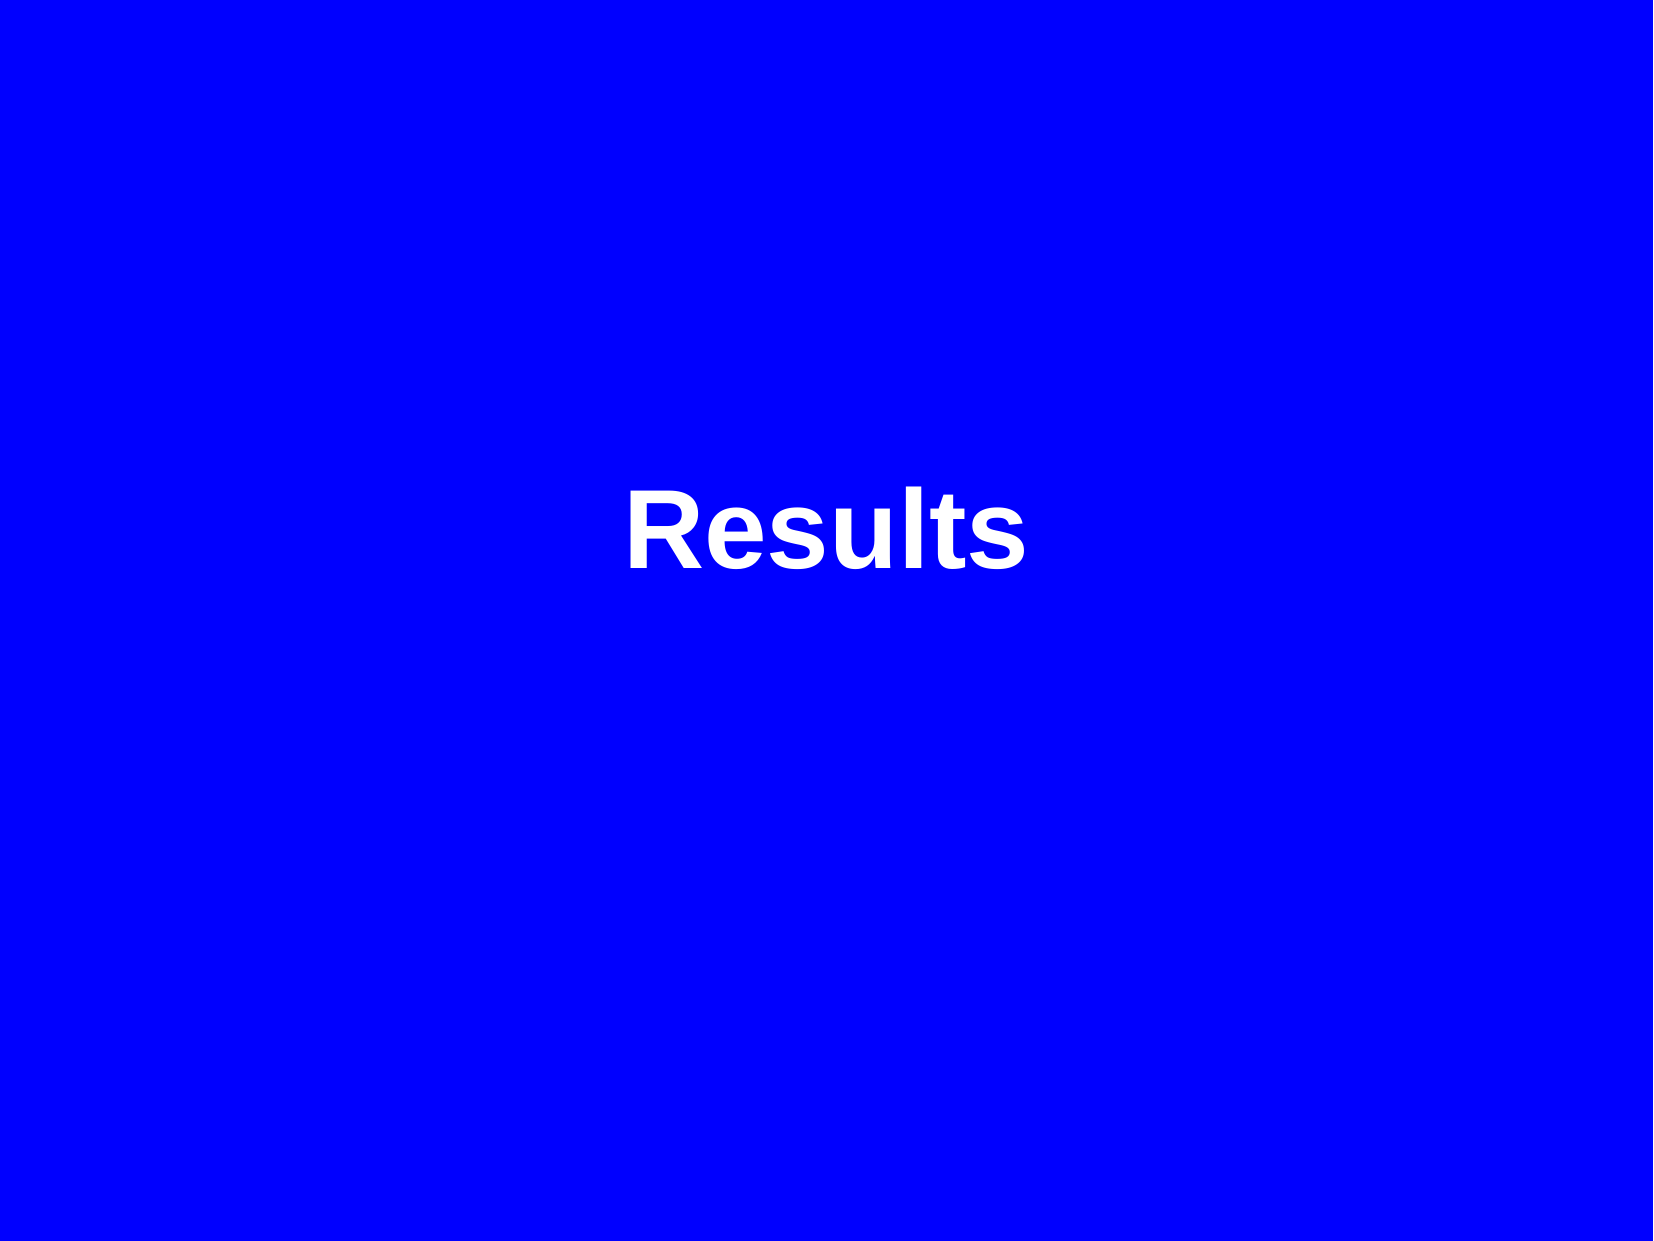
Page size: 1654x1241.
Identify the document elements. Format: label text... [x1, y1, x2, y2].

subtitle Results [82, 49, 1571, 1010]
